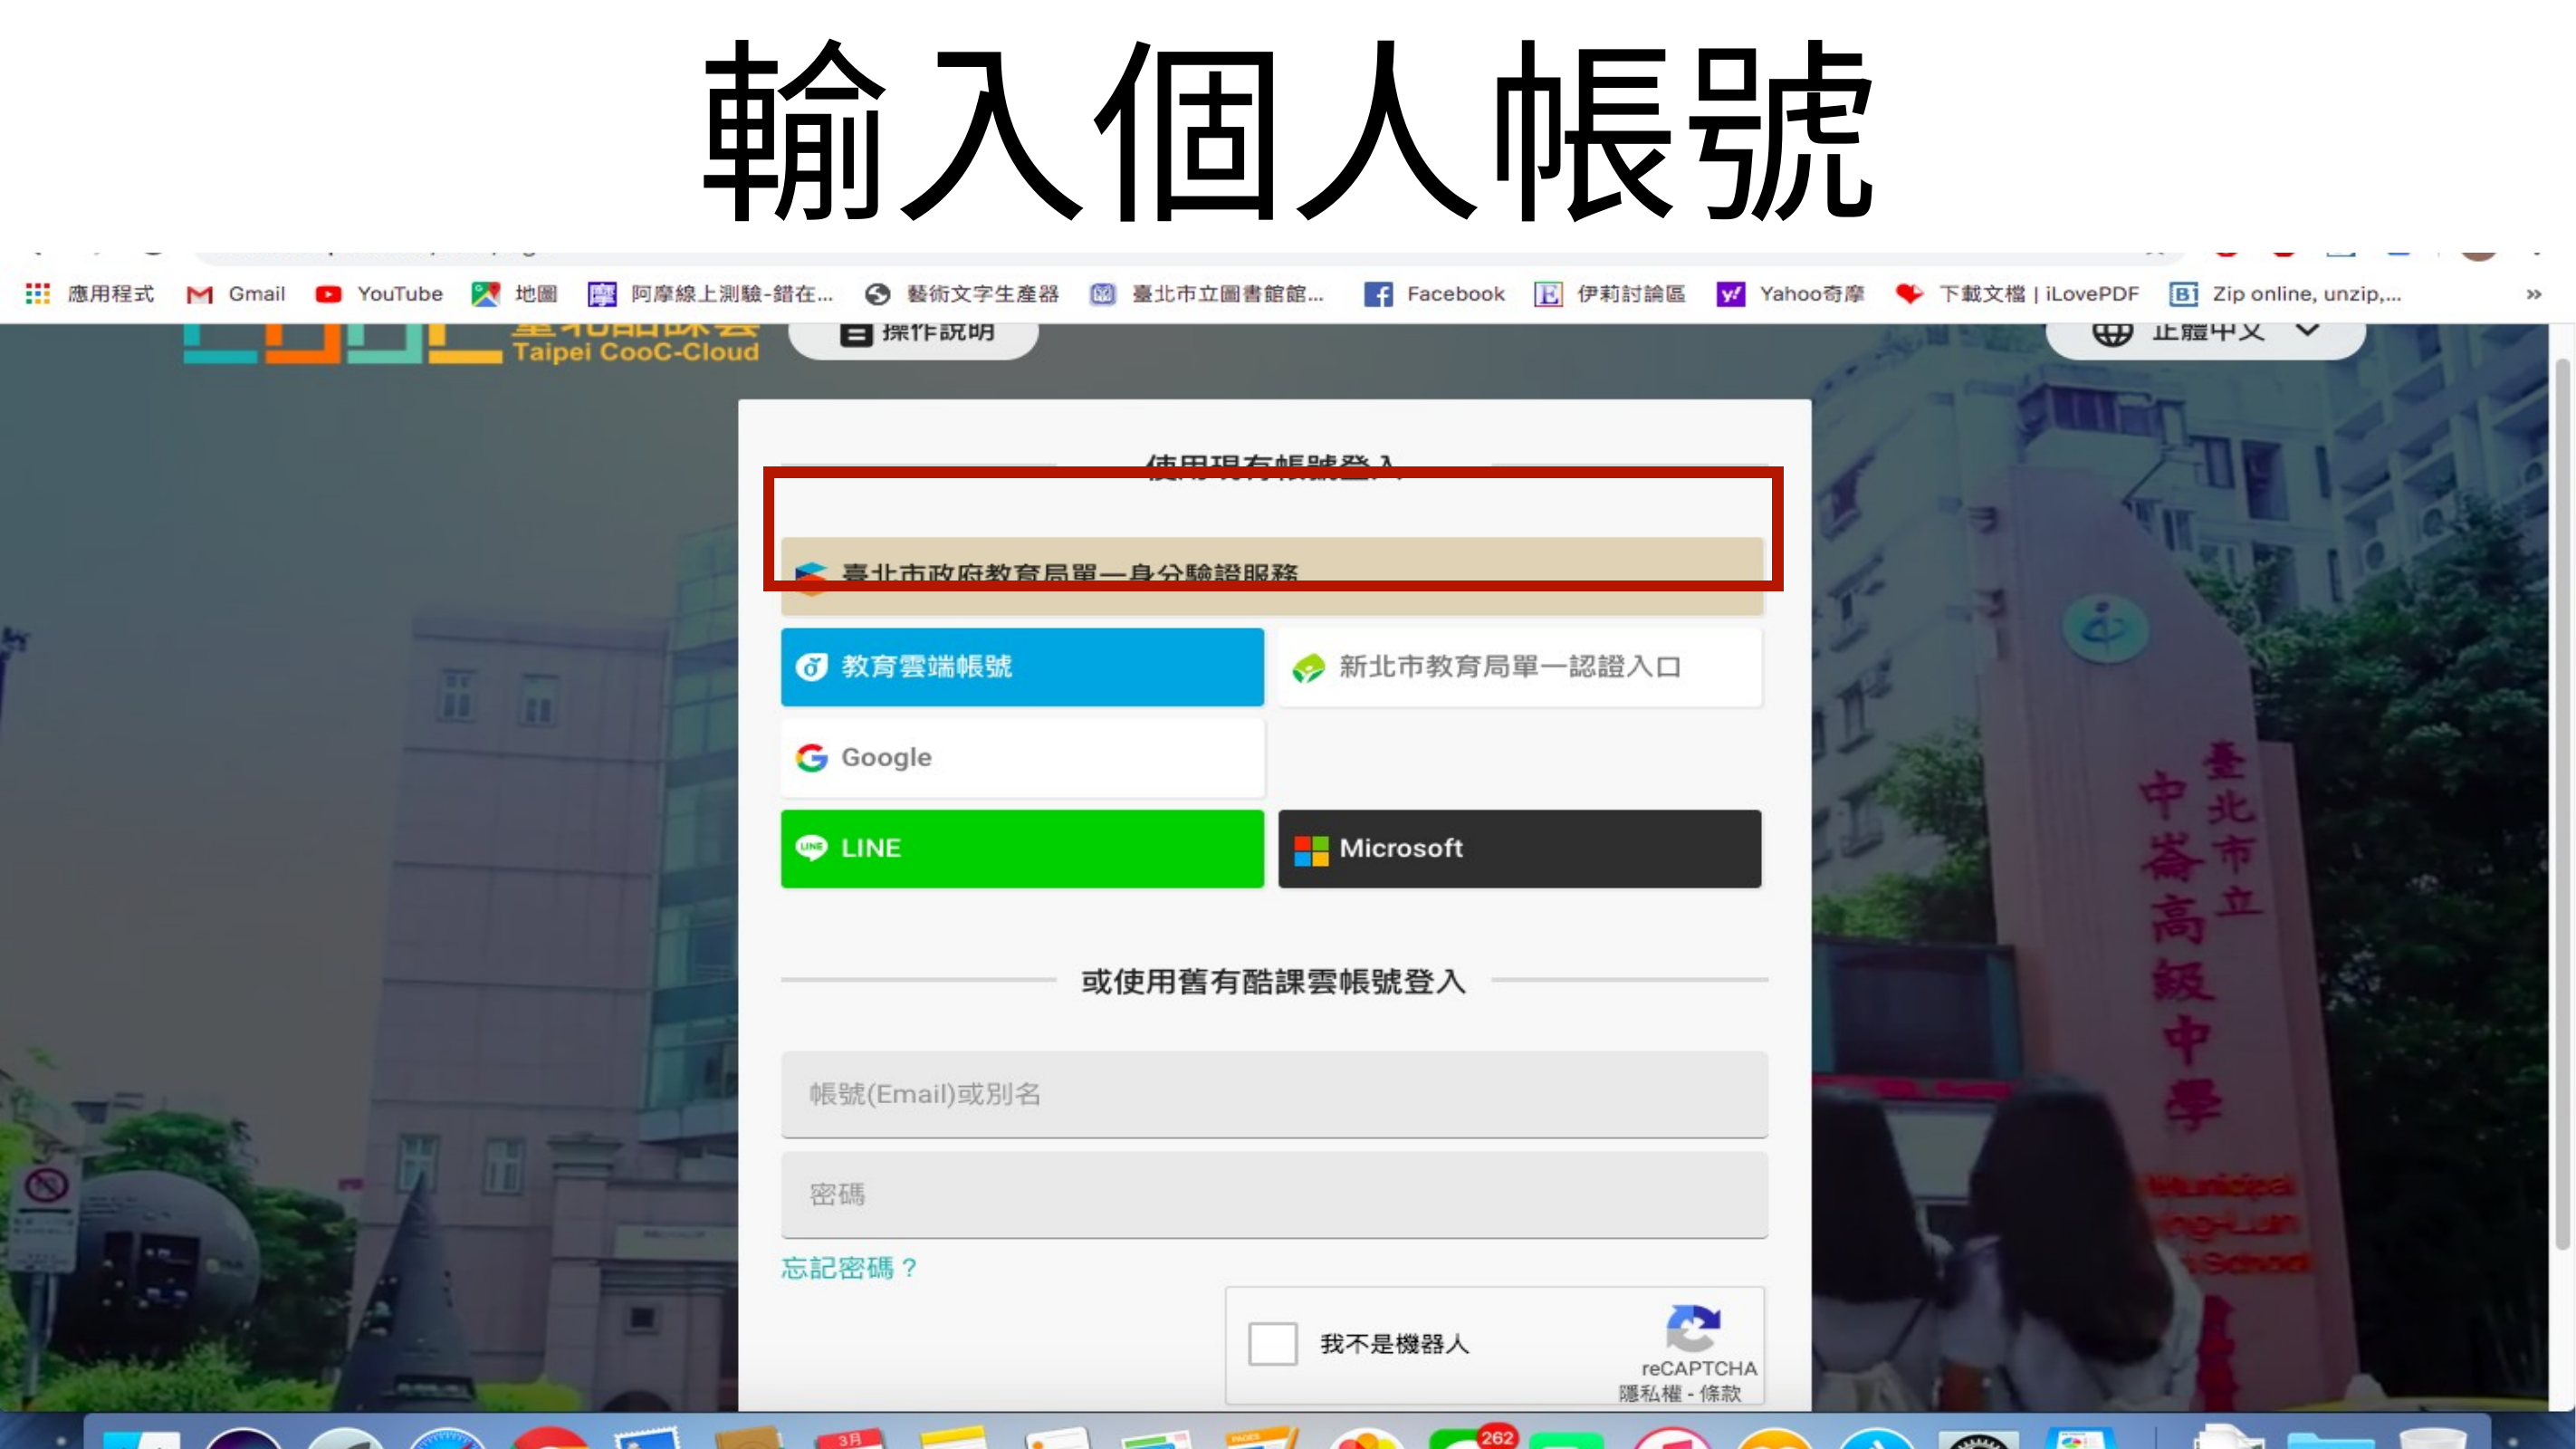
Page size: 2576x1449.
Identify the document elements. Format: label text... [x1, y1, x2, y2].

picture [0, 253, 2576, 1449]
picture [1870, 1440, 1885, 1449]
title 輸入個人帳號 [188, 0, 2388, 253]
